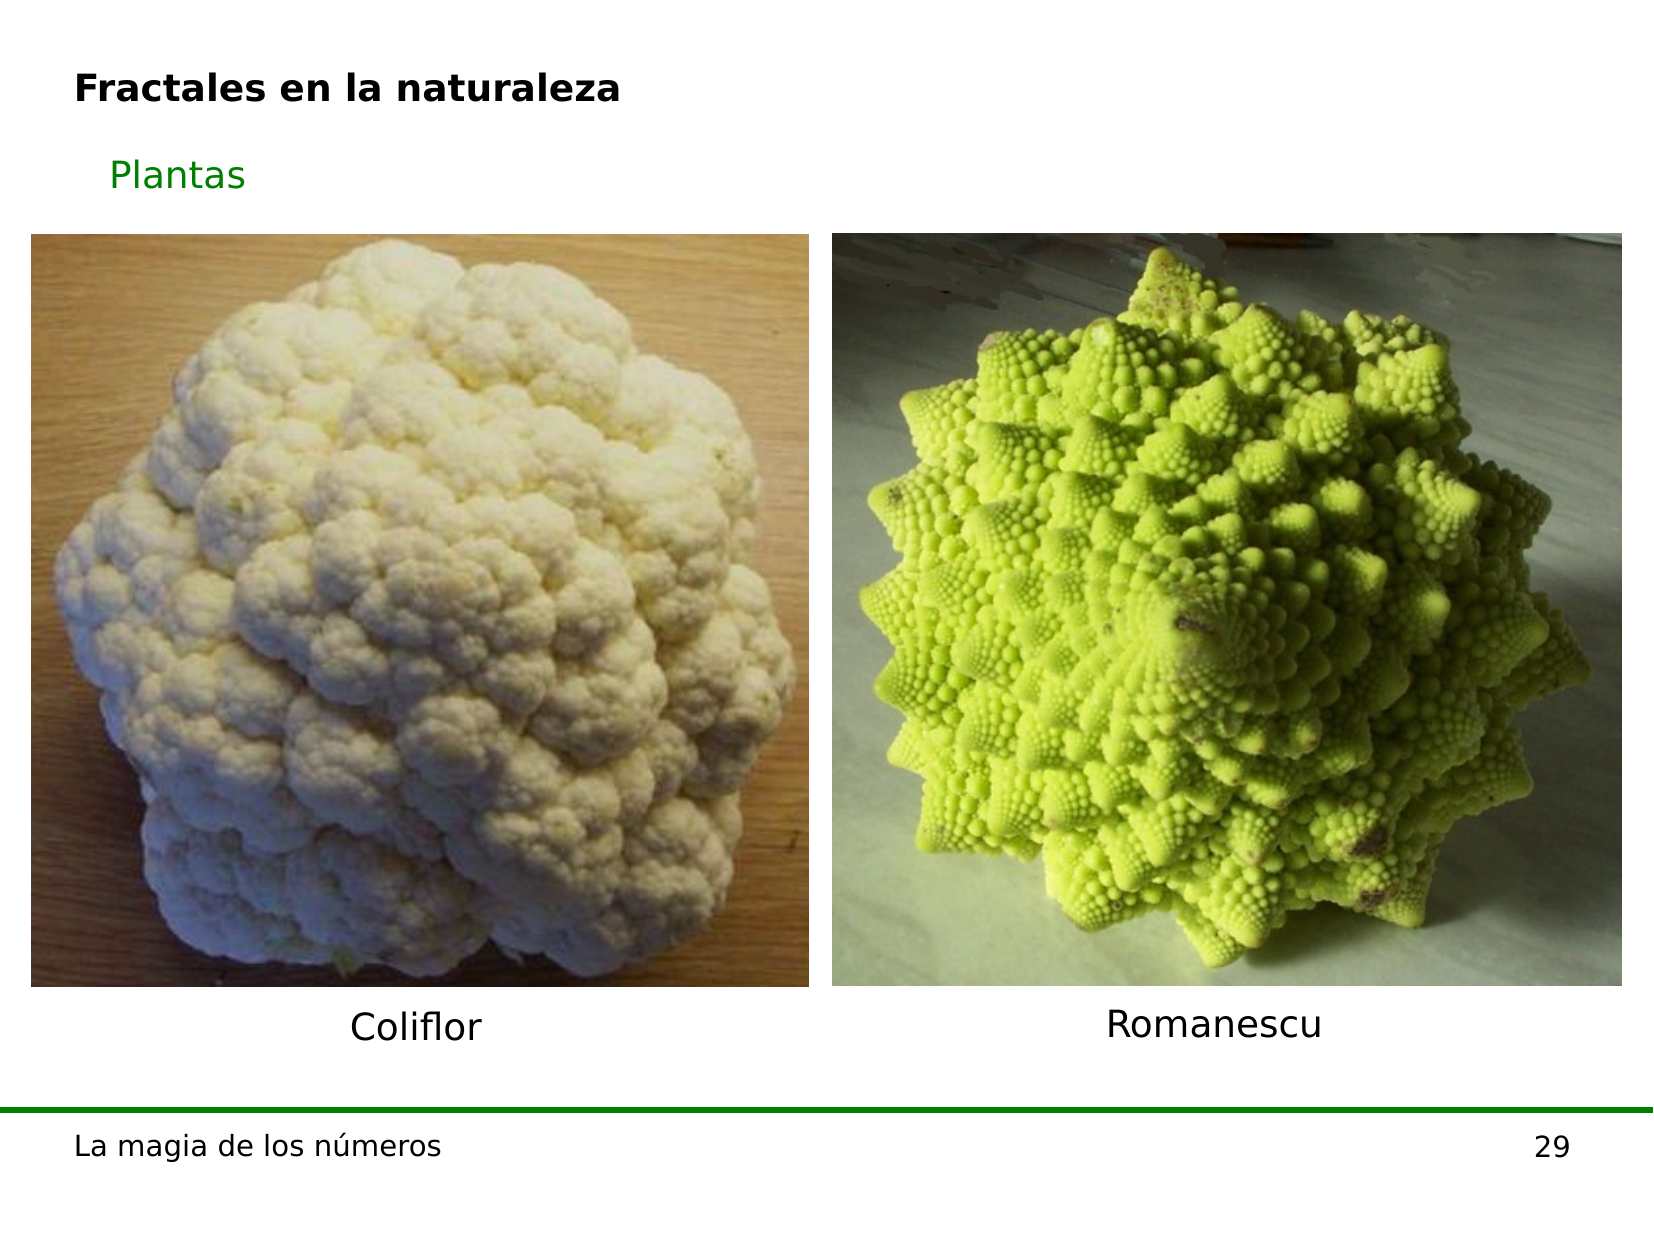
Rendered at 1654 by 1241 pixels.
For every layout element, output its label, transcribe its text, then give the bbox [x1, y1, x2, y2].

text_box Coliflor [335, 997, 643, 1057]
picture [31, 234, 809, 988]
text_box Fractales en la naturaleza Plantas [59, 59, 1182, 205]
picture [832, 233, 1622, 986]
text_box Romanescu [1091, 995, 1334, 1055]
text_box La magia de los números [59, 1122, 975, 1172]
